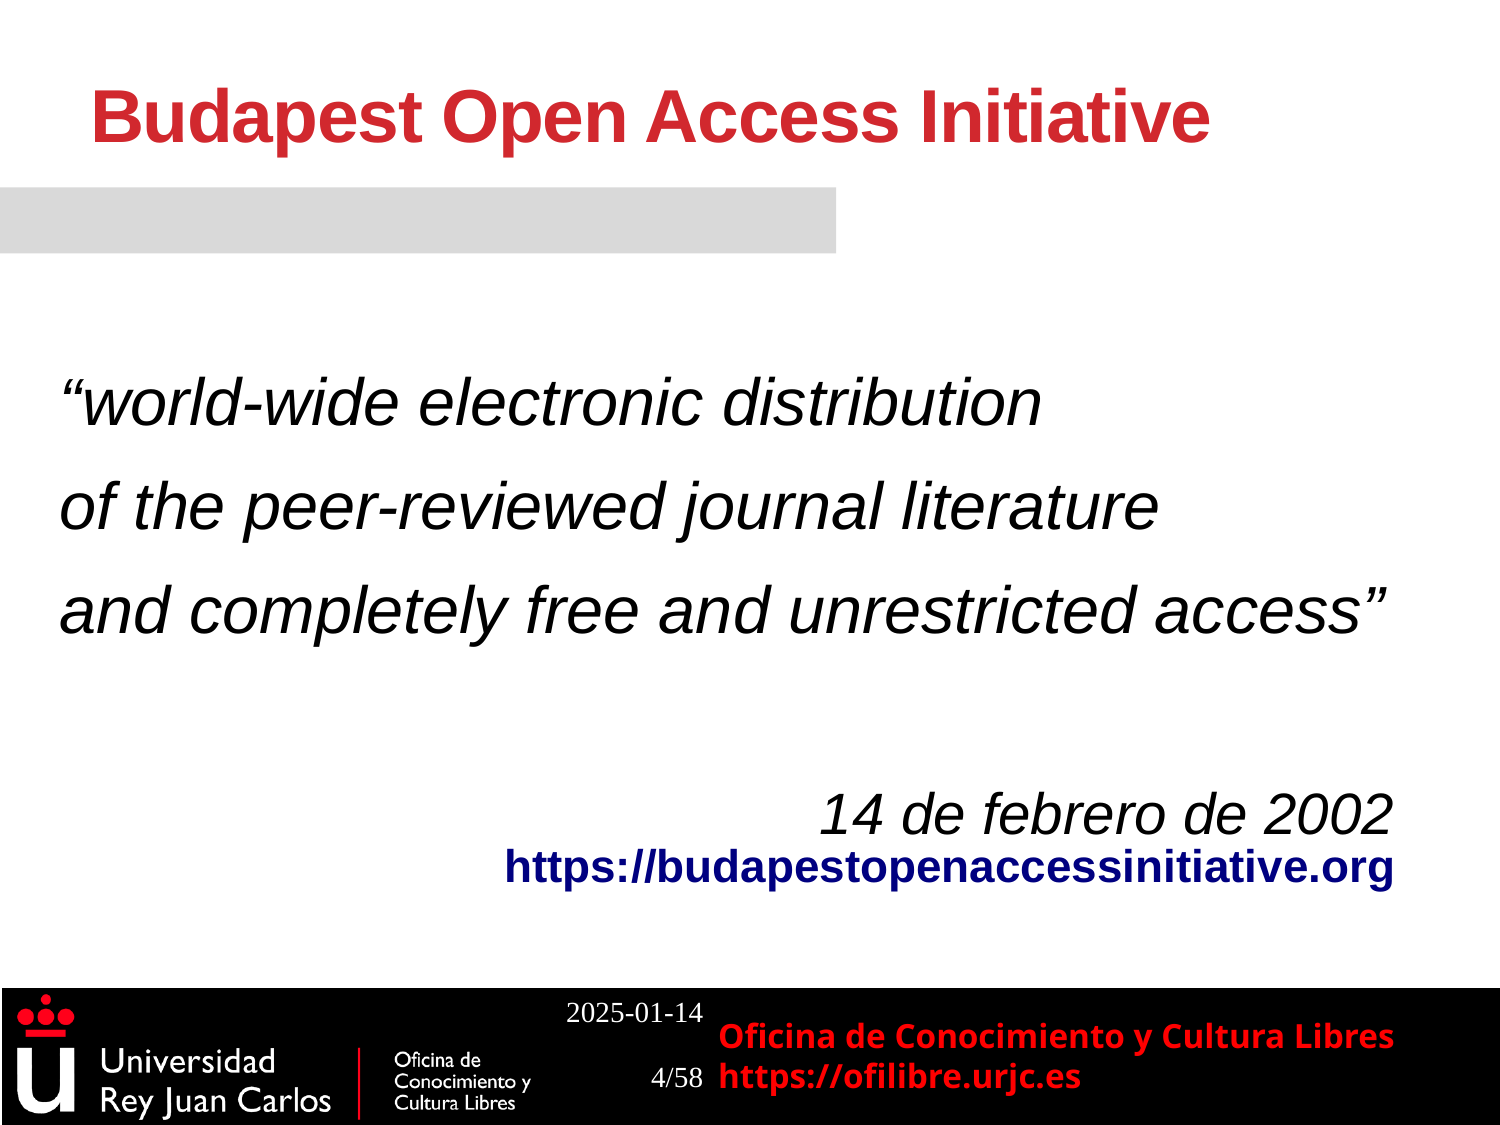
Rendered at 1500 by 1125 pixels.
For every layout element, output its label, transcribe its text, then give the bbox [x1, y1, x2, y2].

text_box https://budapestopenaccessinitiative.org [489, 833, 1413, 909]
text_box “world-wide electronic distribution of the peer-reviewed journal literature and completely free and unrestricted access” 14 de febrero de 2002 [45, 357, 1411, 855]
picture [17, 994, 531, 1120]
text_box Budapest Open Access Initiative [0, 24, 1326, 172]
title [75, 7, 1425, 196]
